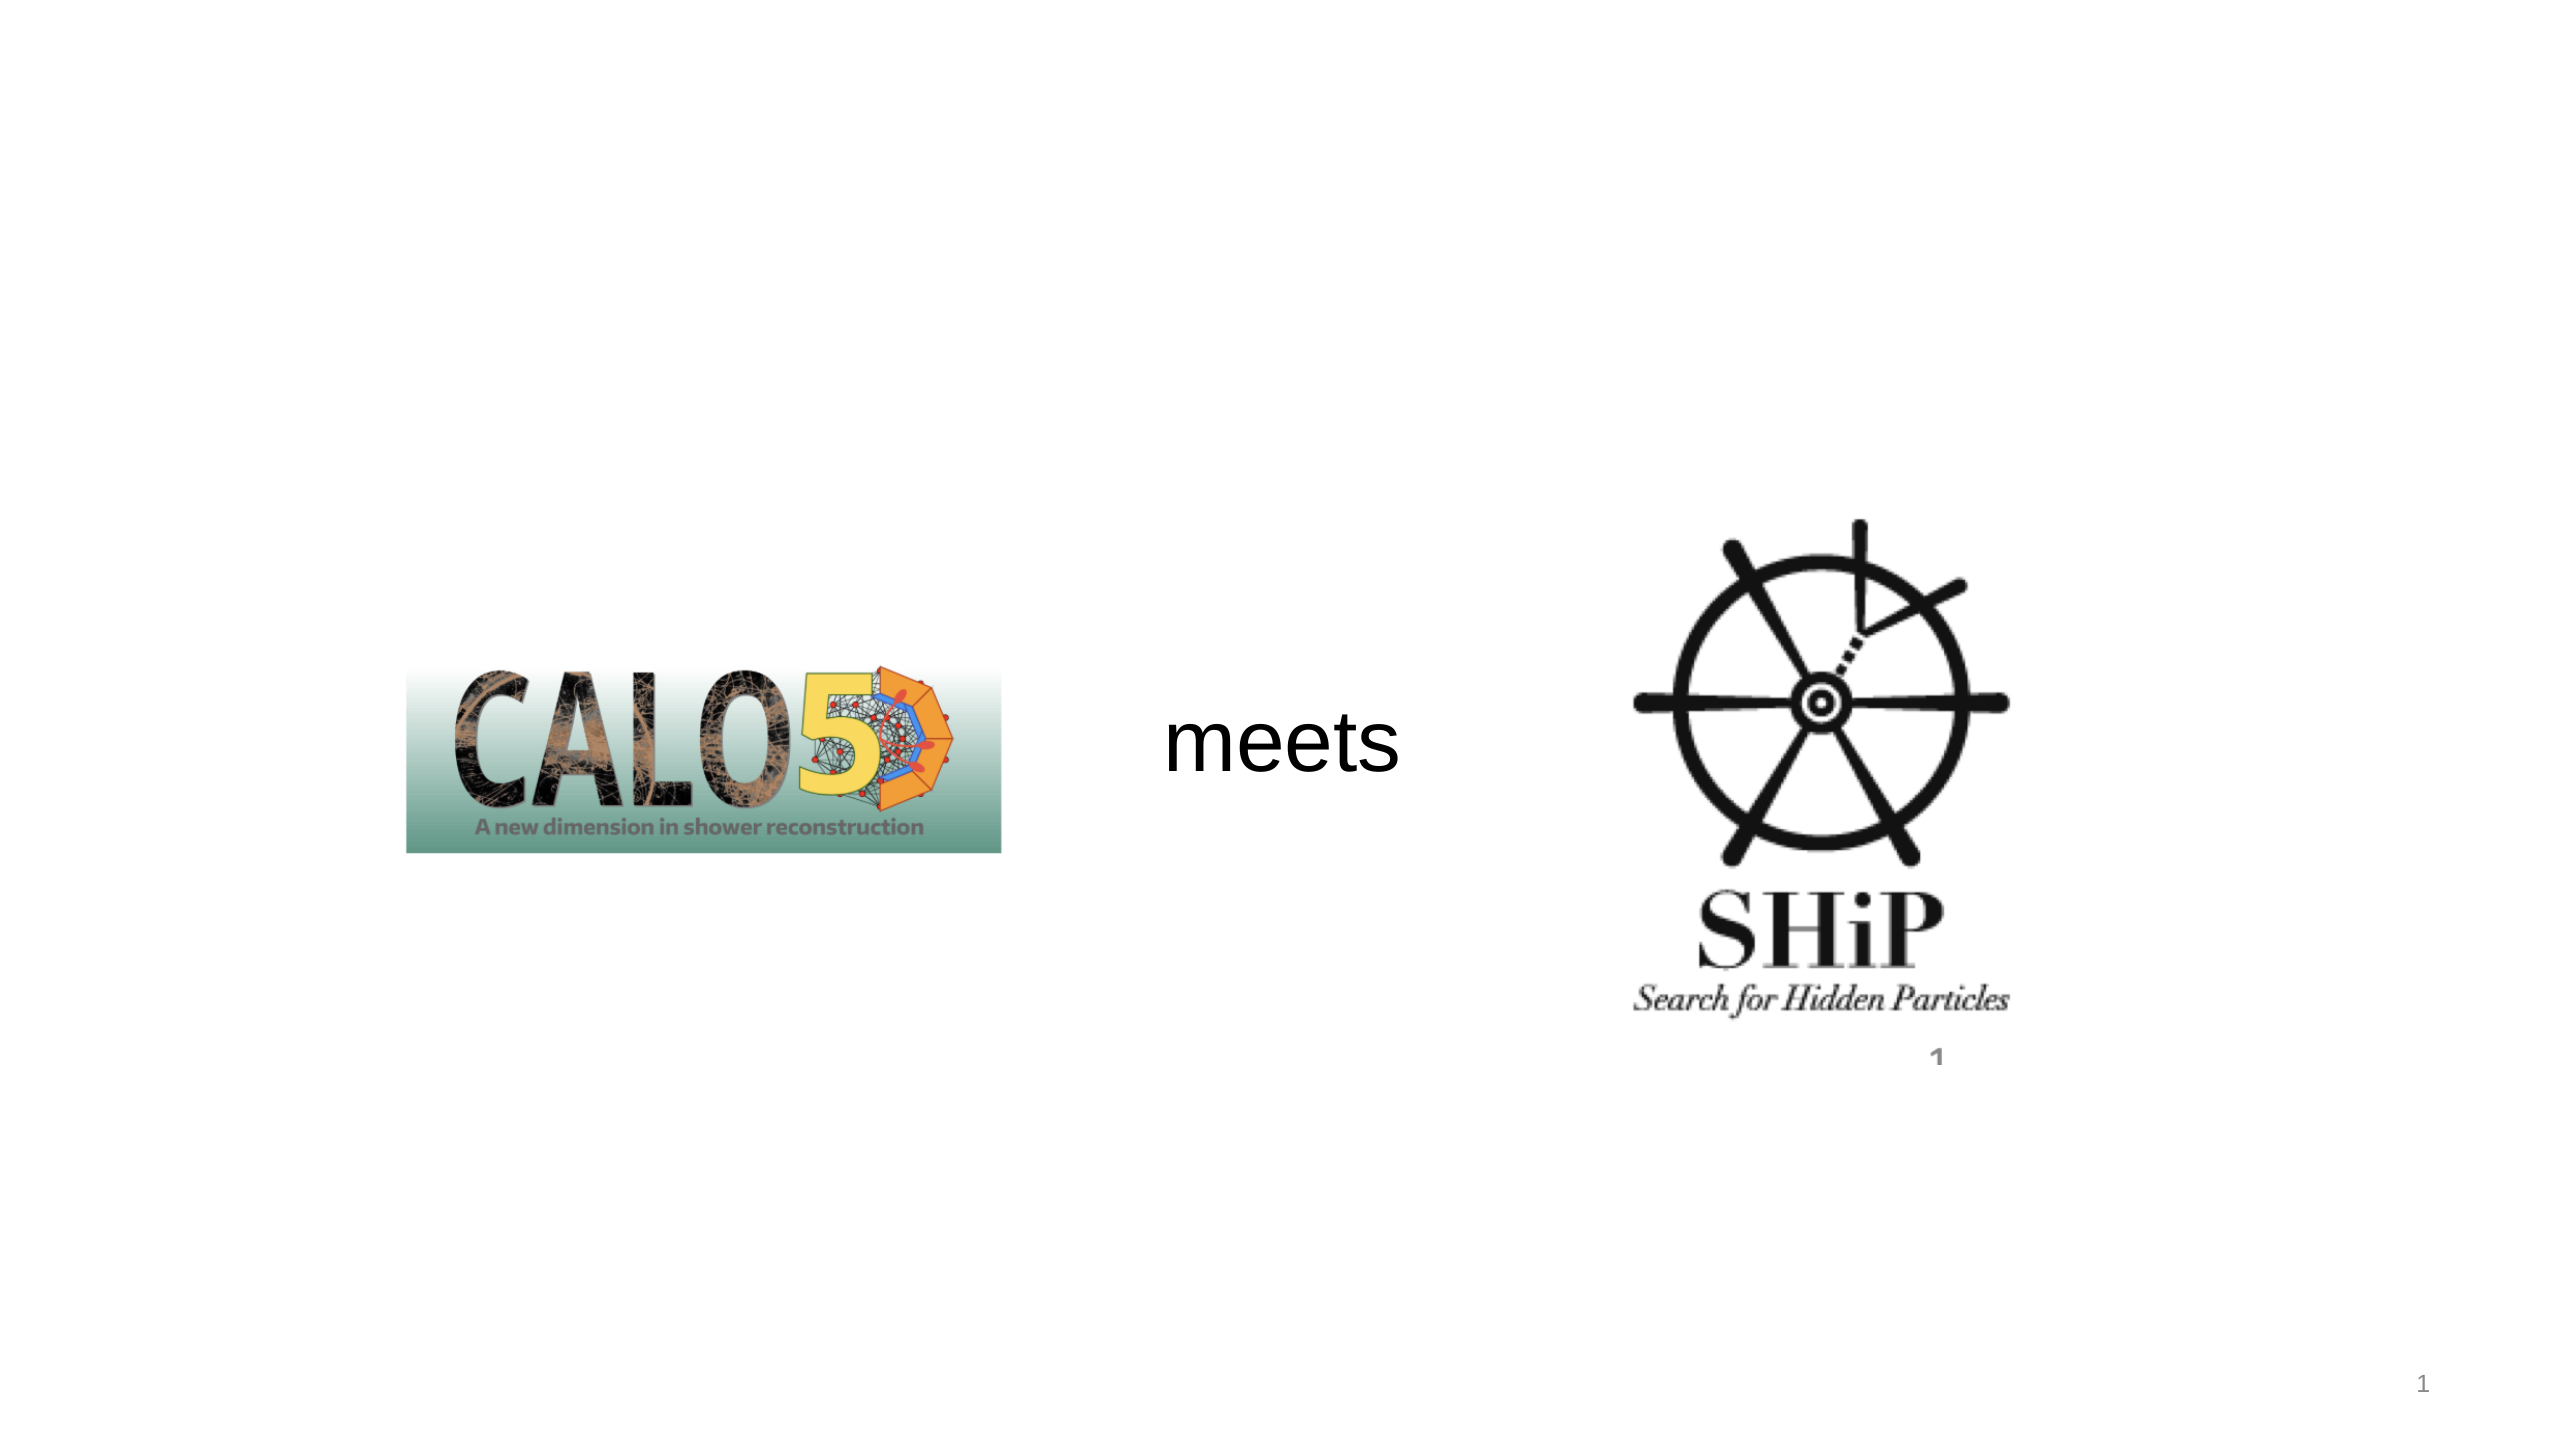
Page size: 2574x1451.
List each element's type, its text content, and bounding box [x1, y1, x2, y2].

text_box meets [1148, 685, 1417, 798]
picture [1598, 489, 2056, 1066]
text_box <number> [1844, 1344, 2446, 1422]
picture [393, 629, 1006, 855]
